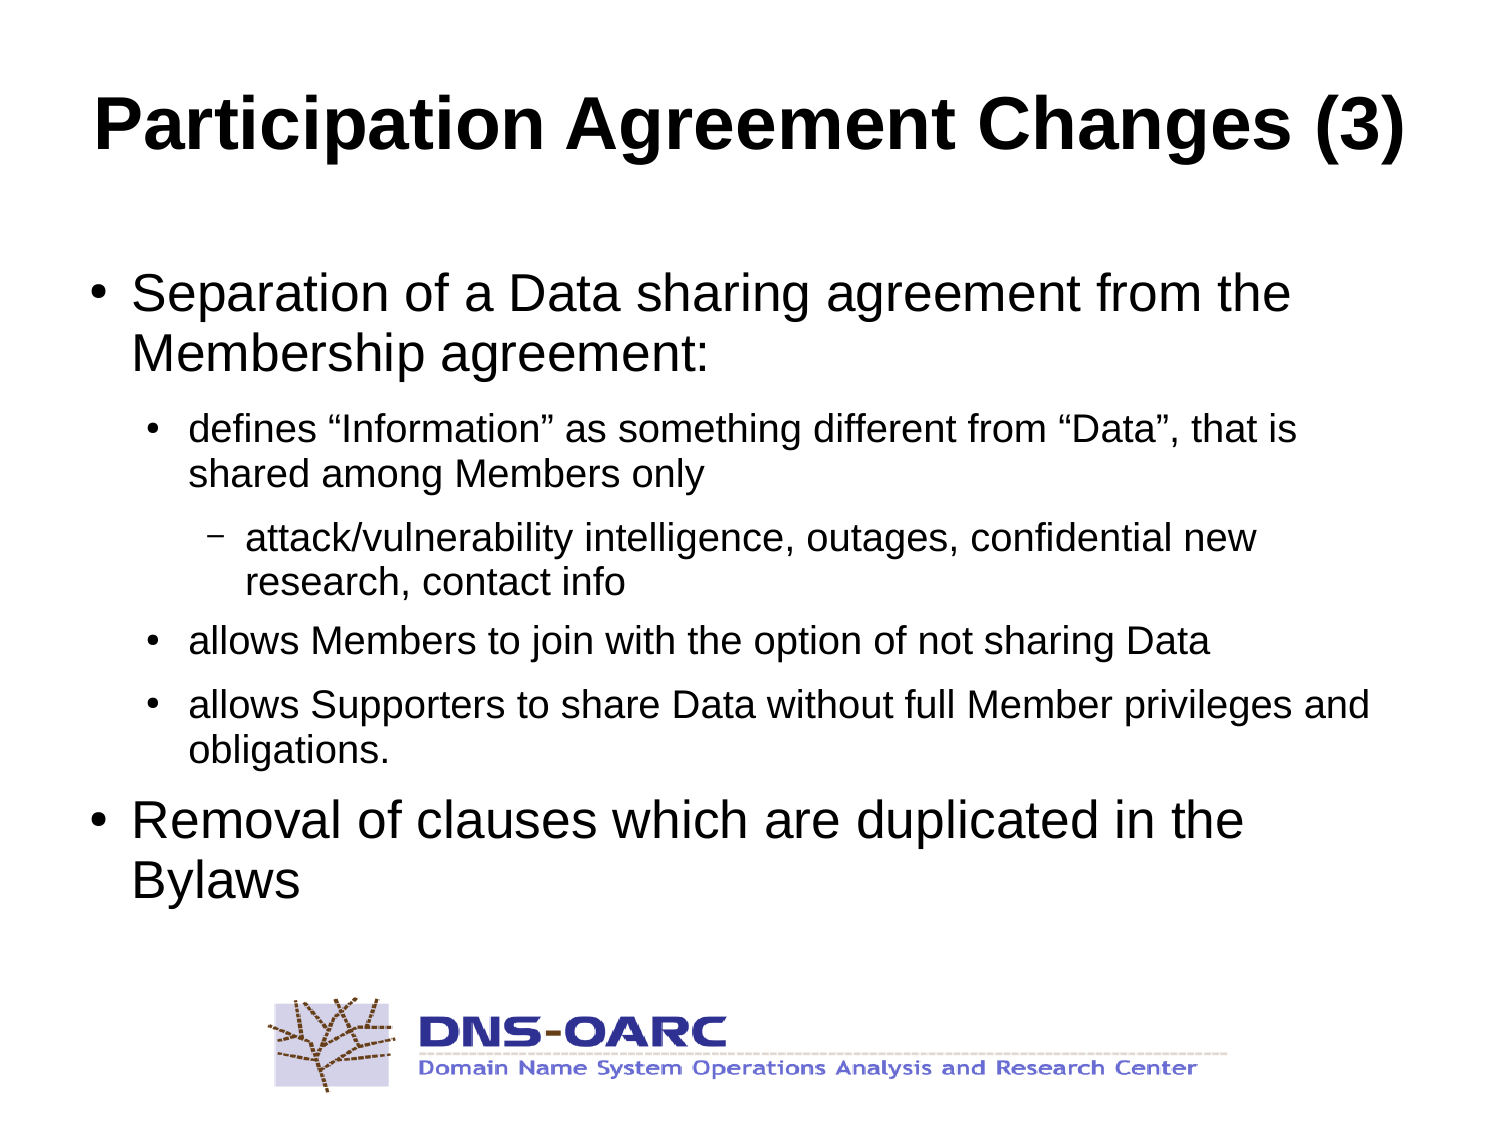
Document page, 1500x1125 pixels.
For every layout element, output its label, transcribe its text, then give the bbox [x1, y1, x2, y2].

title Participation Agreement Changes (3) [75, 29, 1426, 218]
picture [214, 991, 1259, 1099]
list Separation of a Data sharing agreement from the Membership agreement: defines “Information” as something different from “Data”, that is shared among Members only attack/vulnerability intelligence, outages, confidential new research, contact info allows Members to join with the option of not sharing Data allows Supporters to share Data without full Member privileges and obligations. Removal of clauses which are duplicated in the Bylaws [75, 263, 1425, 916]
